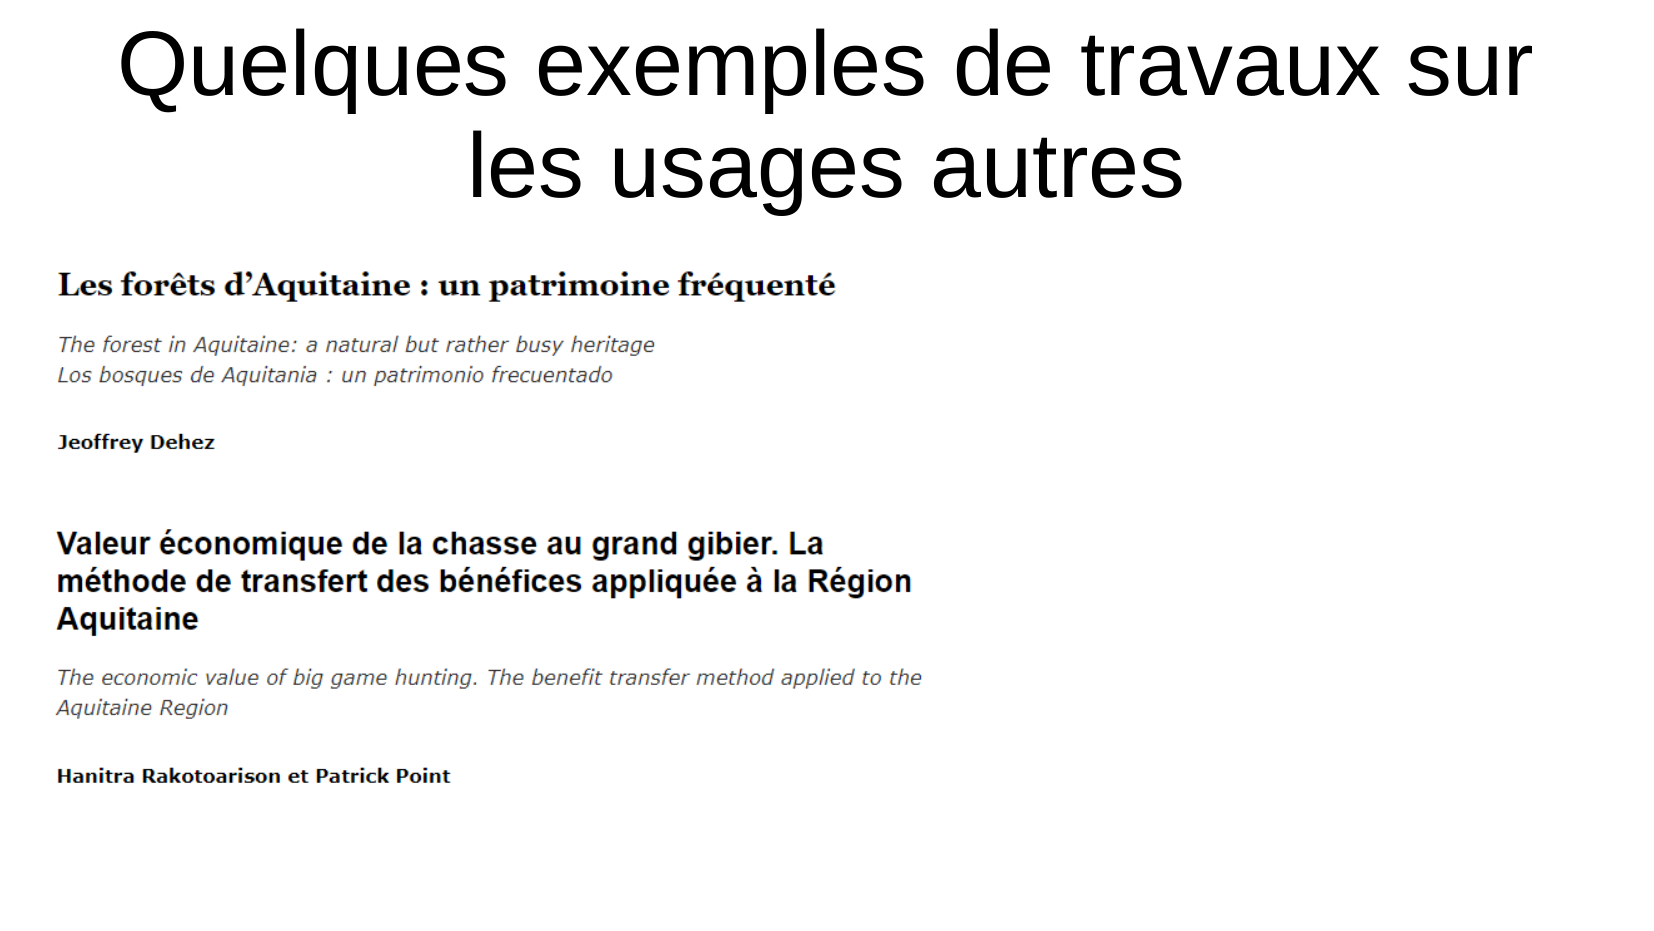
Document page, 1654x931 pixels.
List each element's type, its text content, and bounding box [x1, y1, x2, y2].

title Quelques exemples de travaux sur les usages autres [82, 12, 1571, 218]
picture [6, 508, 945, 798]
picture [22, 254, 857, 473]
